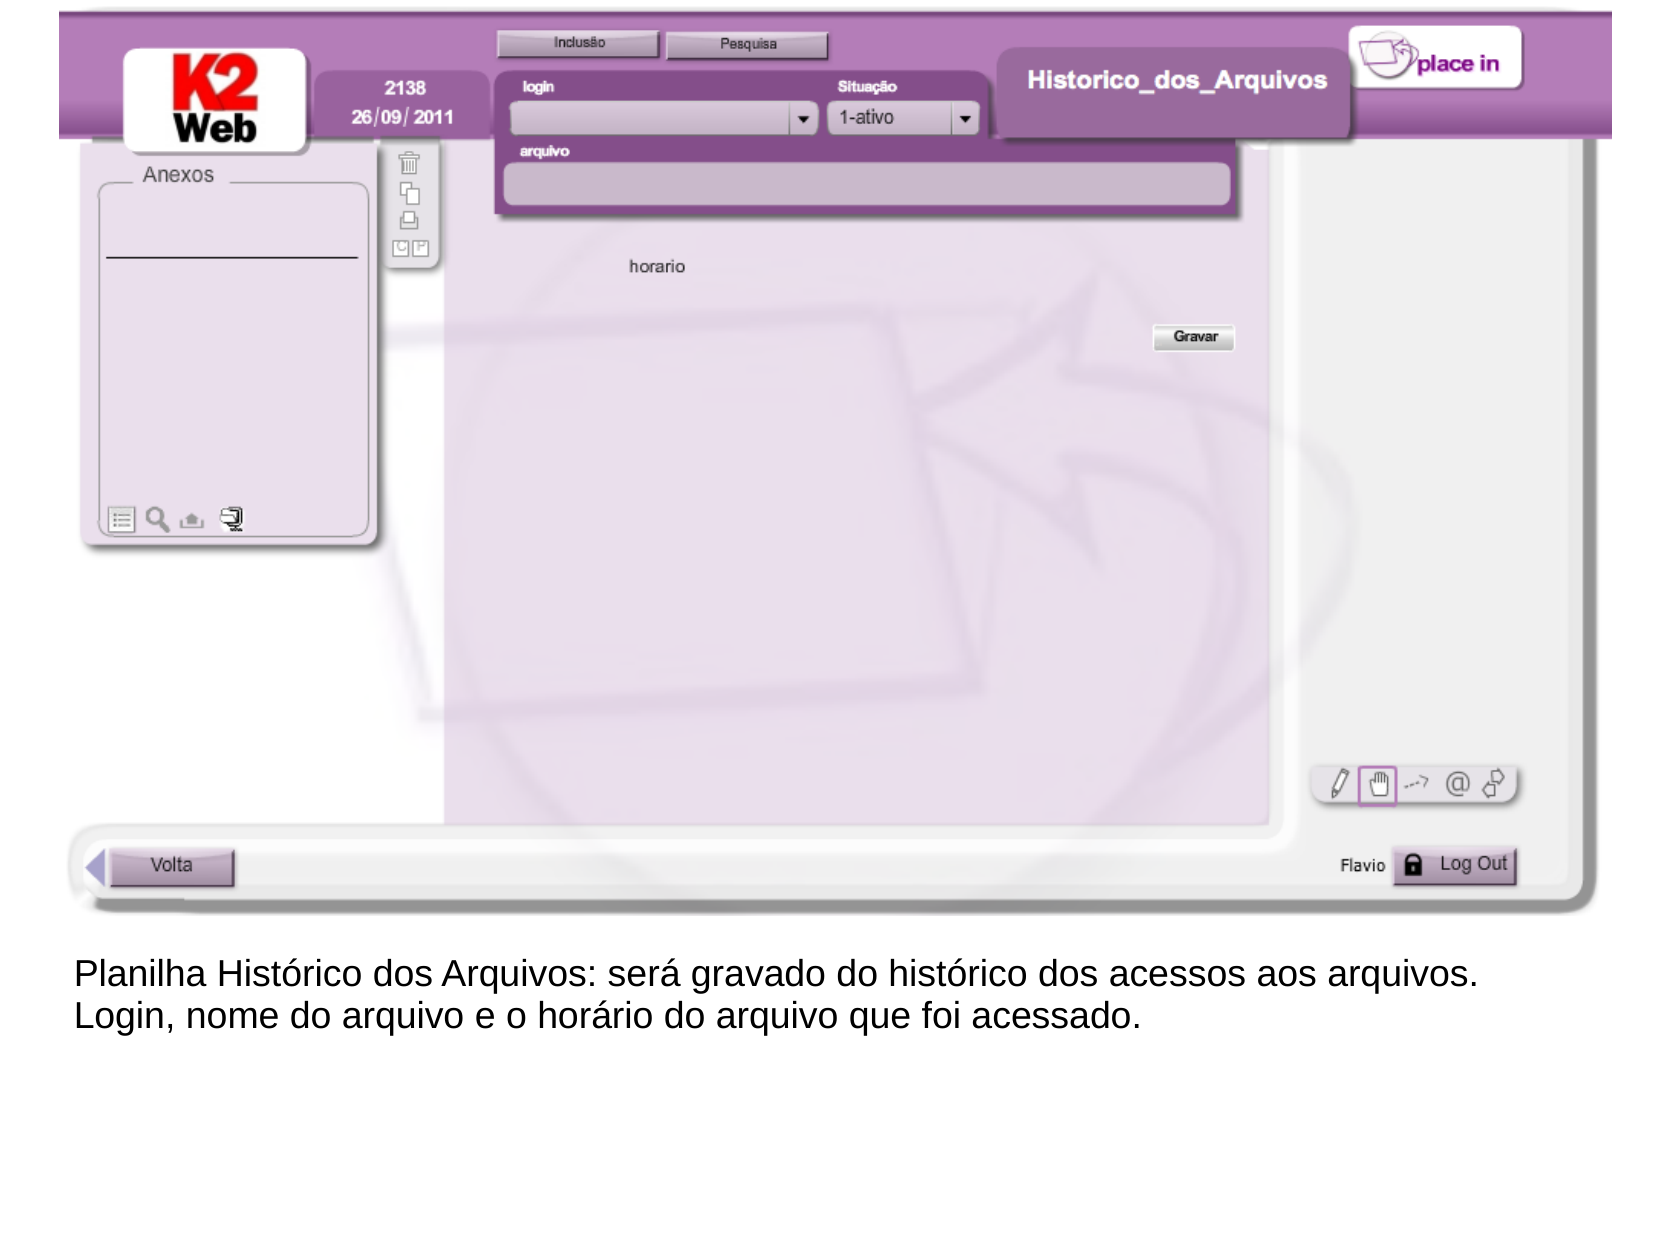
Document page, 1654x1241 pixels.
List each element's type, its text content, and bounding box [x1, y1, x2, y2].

picture [59, 6, 1612, 916]
text_box Planilha Histórico dos Arquivos: será gravado do histórico dos acessos aos arquivos. Login, nome do arquivo e o horário do arquivo que foi acessado. [59, 944, 1595, 1047]
